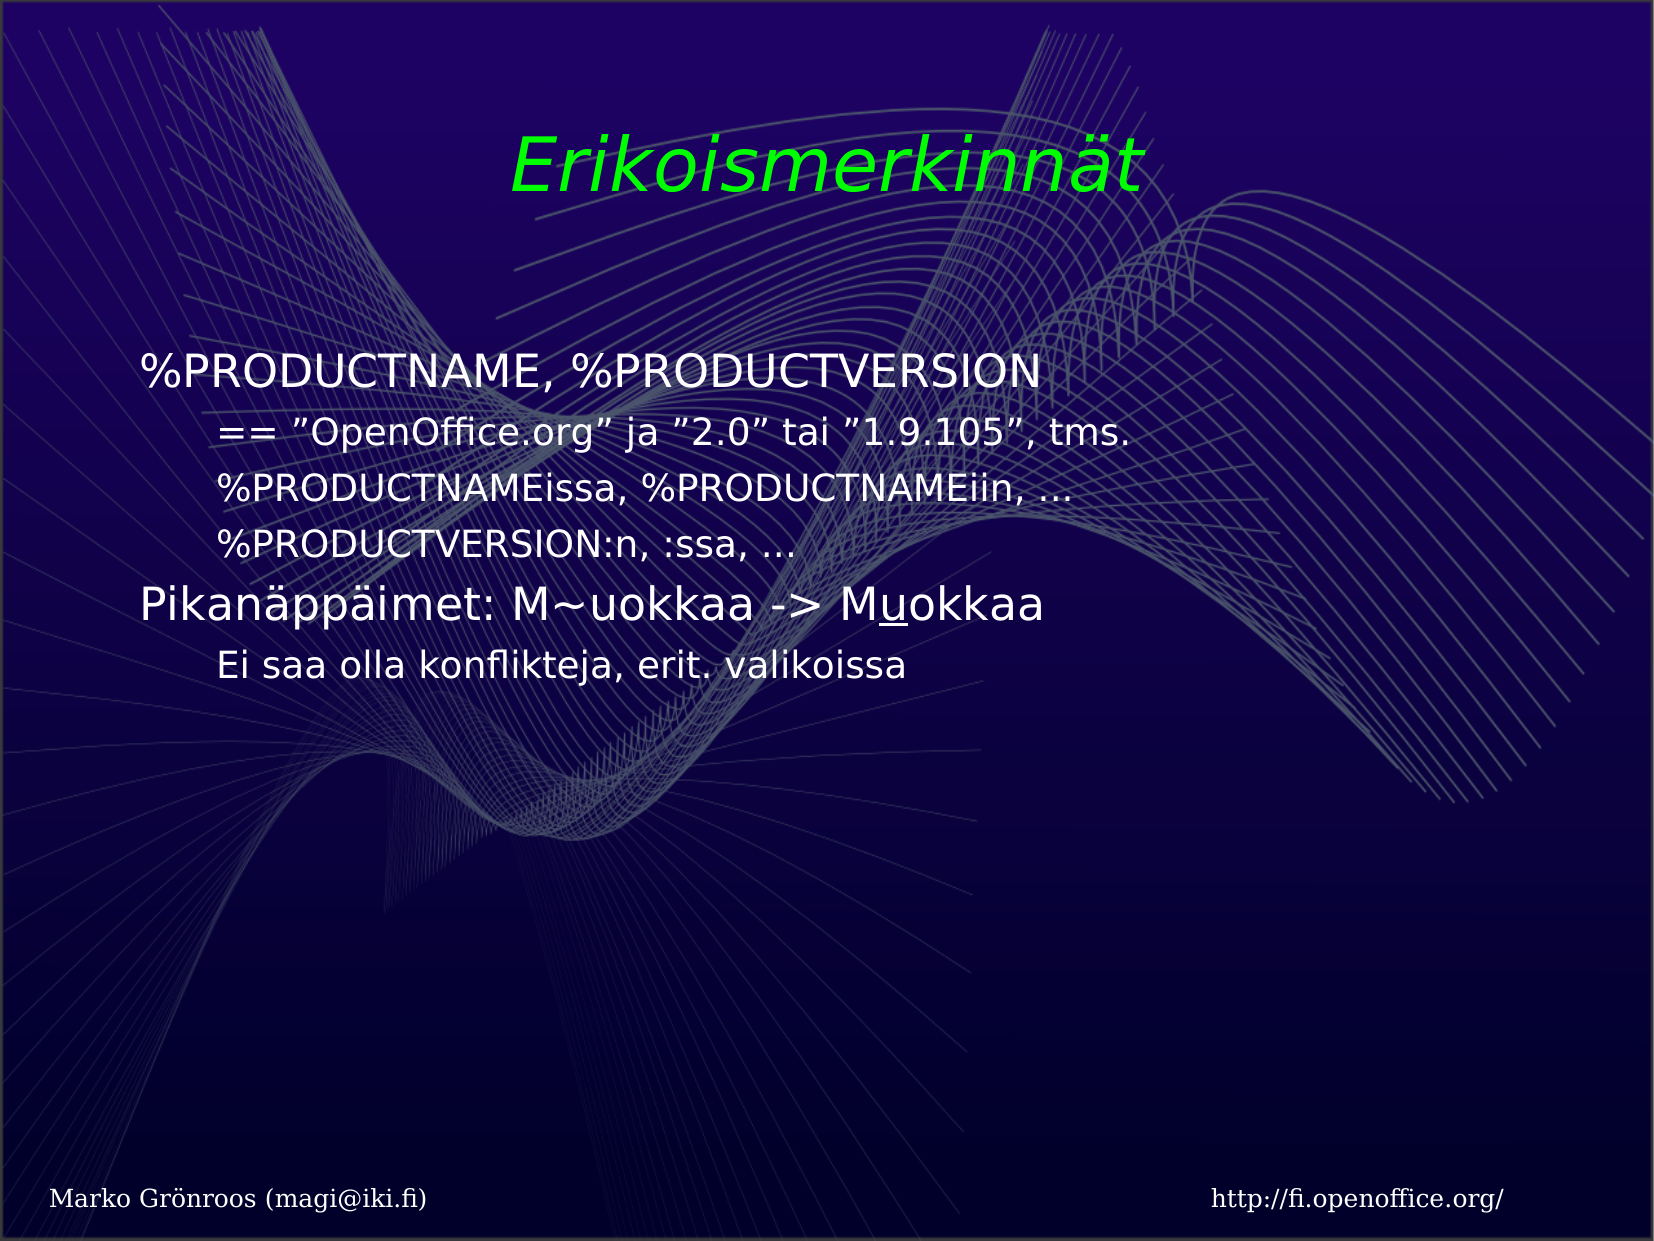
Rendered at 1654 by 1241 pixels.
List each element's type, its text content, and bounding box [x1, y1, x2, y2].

list %PRODUCTNAME, %PRODUCTVERSION == ”OpenOffice.org” ja ”2.0” tai ”1.9.105”, tms. %PRODUCTNAMEissa, %PRODUCTNAMEiin, ... %PRODUCTVERSION:n, :ssa, ... Pikanäppäimet: M~uokkaa -> Muokkaa Ei saa olla konflikteja, erit. valikoissa [121, 344, 1534, 1127]
picture [0, 0, 1654, 1241]
title Erikoismerkinnät [121, 61, 1534, 269]
